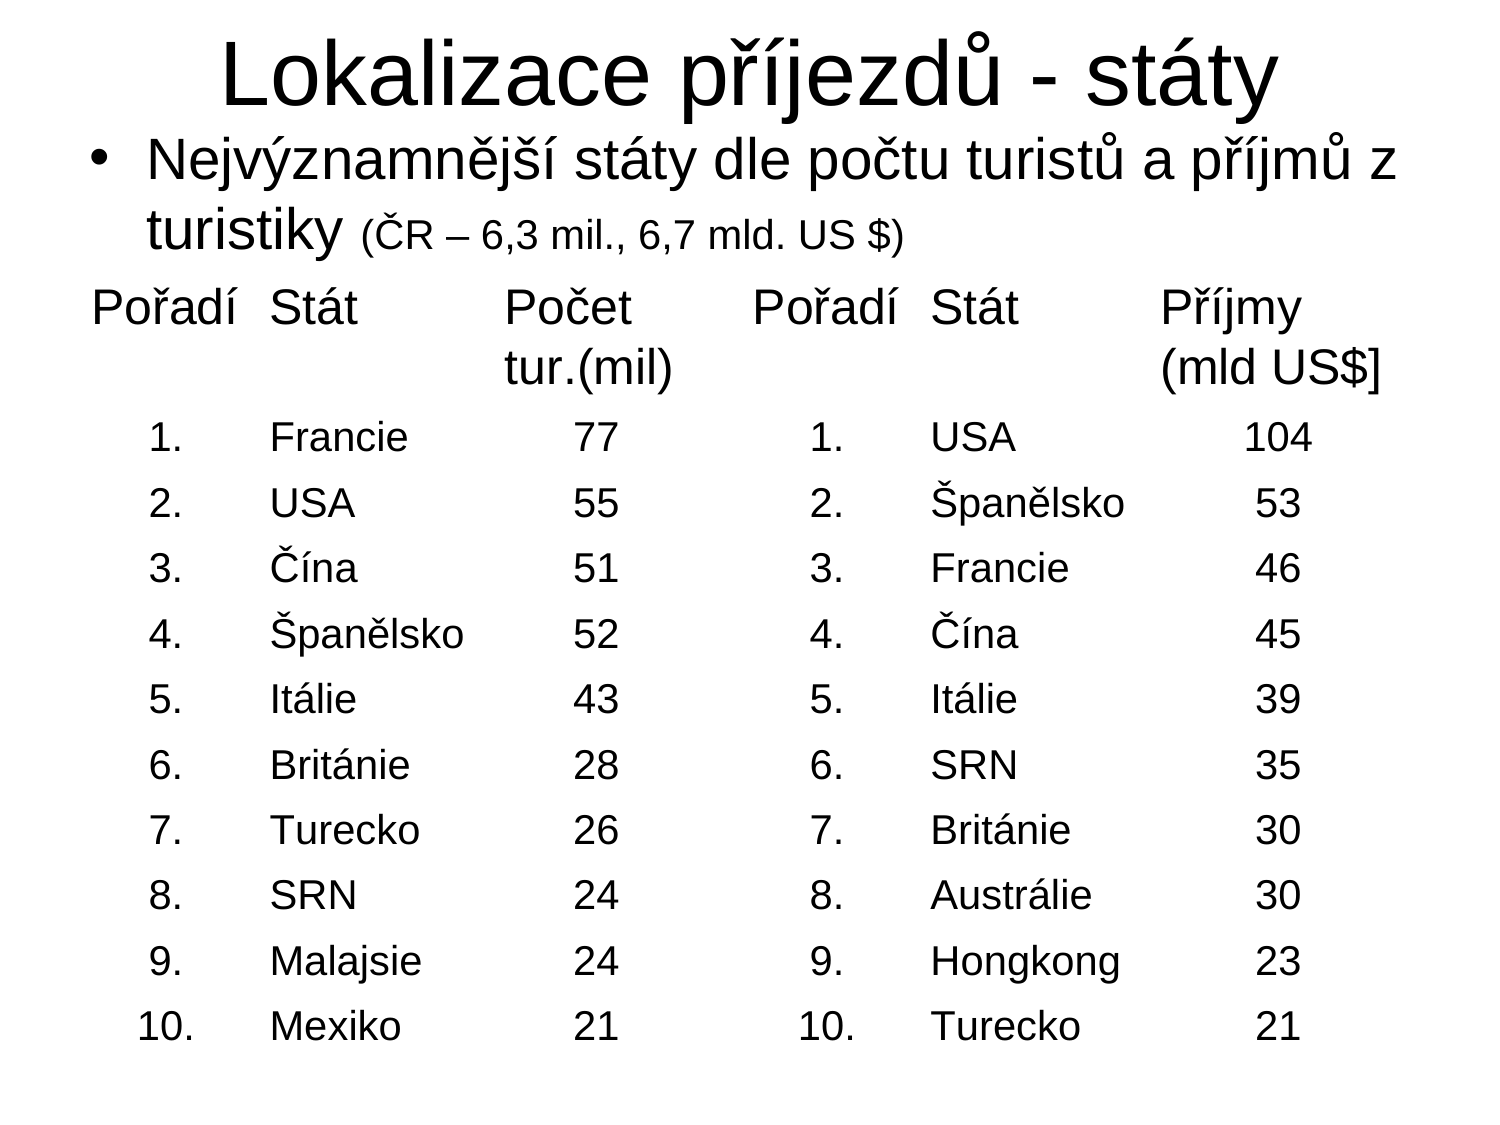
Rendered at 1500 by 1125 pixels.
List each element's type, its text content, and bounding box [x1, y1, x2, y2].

table_cell Británie [916, 795, 1146, 861]
table_cell Turecko [255, 795, 490, 861]
table_cell Španělsko [255, 599, 490, 664]
table_cell 4. [77, 599, 255, 664]
table_header Pořadí [738, 267, 916, 403]
table_cell 55 [490, 468, 703, 533]
table_cell 10. [77, 991, 255, 1057]
table_cell Austrálie [916, 861, 1146, 926]
table_cell 24 [490, 926, 703, 991]
table_cell [703, 664, 738, 730]
table_cell 4. [738, 599, 916, 664]
table_cell Mexiko [255, 991, 490, 1057]
table_header [703, 267, 738, 403]
table_header Pořadí [77, 267, 255, 403]
table_header Počet tur.(mil) [490, 267, 703, 403]
table_cell Čína [255, 533, 490, 599]
table_cell 21 [1146, 991, 1411, 1057]
table_cell 9. [77, 926, 255, 991]
table_cell 26 [490, 795, 703, 861]
table_cell USA [255, 468, 490, 533]
table_cell Francie [255, 403, 490, 468]
table_cell 51 [490, 533, 703, 599]
table_cell USA [916, 403, 1146, 468]
table_cell 30 [1146, 861, 1411, 926]
table_cell Itálie [255, 664, 490, 730]
table_header Stát [916, 267, 1146, 403]
table_cell 1. [77, 403, 255, 468]
table_cell 46 [1146, 533, 1411, 599]
table_header Příjmy (mld US$] [1146, 267, 1411, 403]
table_cell 2. [738, 468, 916, 533]
table_cell 3. [77, 533, 255, 599]
table_cell 8. [77, 861, 255, 926]
table_cell [703, 926, 738, 991]
table_cell 5. [738, 664, 916, 730]
table_cell 30 [1146, 795, 1411, 861]
table_cell [703, 403, 738, 468]
table_cell 10. [738, 991, 916, 1057]
table_cell Španělsko [916, 468, 1146, 533]
table_cell 104 [1146, 403, 1411, 468]
table_cell 8. [738, 861, 916, 926]
table_cell 7. [738, 795, 916, 861]
table_cell 3. [738, 533, 916, 599]
table_cell 43 [490, 664, 703, 730]
table_cell [703, 861, 738, 926]
title Lokalizace příjezdů - státy [75, 0, 1426, 113]
table_cell 52 [490, 599, 703, 664]
table_cell [703, 468, 738, 533]
table_cell Čína [916, 599, 1146, 664]
table_cell Francie [916, 533, 1146, 599]
table_cell Malajsie [255, 926, 490, 991]
table_cell 24 [490, 861, 703, 926]
table_cell [703, 991, 738, 1057]
table_cell Hongkong [916, 926, 1146, 991]
table_cell SRN [916, 730, 1146, 795]
table_cell 21 [490, 991, 703, 1057]
table_cell 28 [490, 730, 703, 795]
table_cell 5. [77, 664, 255, 730]
table_cell 7. [77, 795, 255, 861]
table_cell 6. [77, 730, 255, 795]
table_cell 35 [1146, 730, 1411, 795]
table_cell 2. [77, 468, 255, 533]
table_cell 6. [738, 730, 916, 795]
table_cell 9. [738, 926, 916, 991]
table_header Stát [255, 267, 490, 403]
table_cell Turecko [916, 991, 1146, 1057]
table_cell SRN [255, 861, 490, 926]
table_cell Británie [255, 730, 490, 795]
table_cell [703, 533, 738, 599]
table_cell 53 [1146, 468, 1411, 533]
table_cell 45 [1146, 599, 1411, 664]
table_cell 1. [738, 403, 916, 468]
table_cell [703, 599, 738, 664]
table_cell 39 [1146, 664, 1411, 730]
list Nejvýznamnější státy dle počtu turistů a příjmů z turistiky (ČR – 6,3 mil., 6,7 mld. US $) [75, 113, 1500, 308]
table_cell 77 [490, 403, 703, 468]
table_cell Itálie [916, 664, 1146, 730]
table_cell 23 [1146, 926, 1411, 991]
table_cell [703, 795, 738, 861]
table_cell [703, 730, 738, 795]
